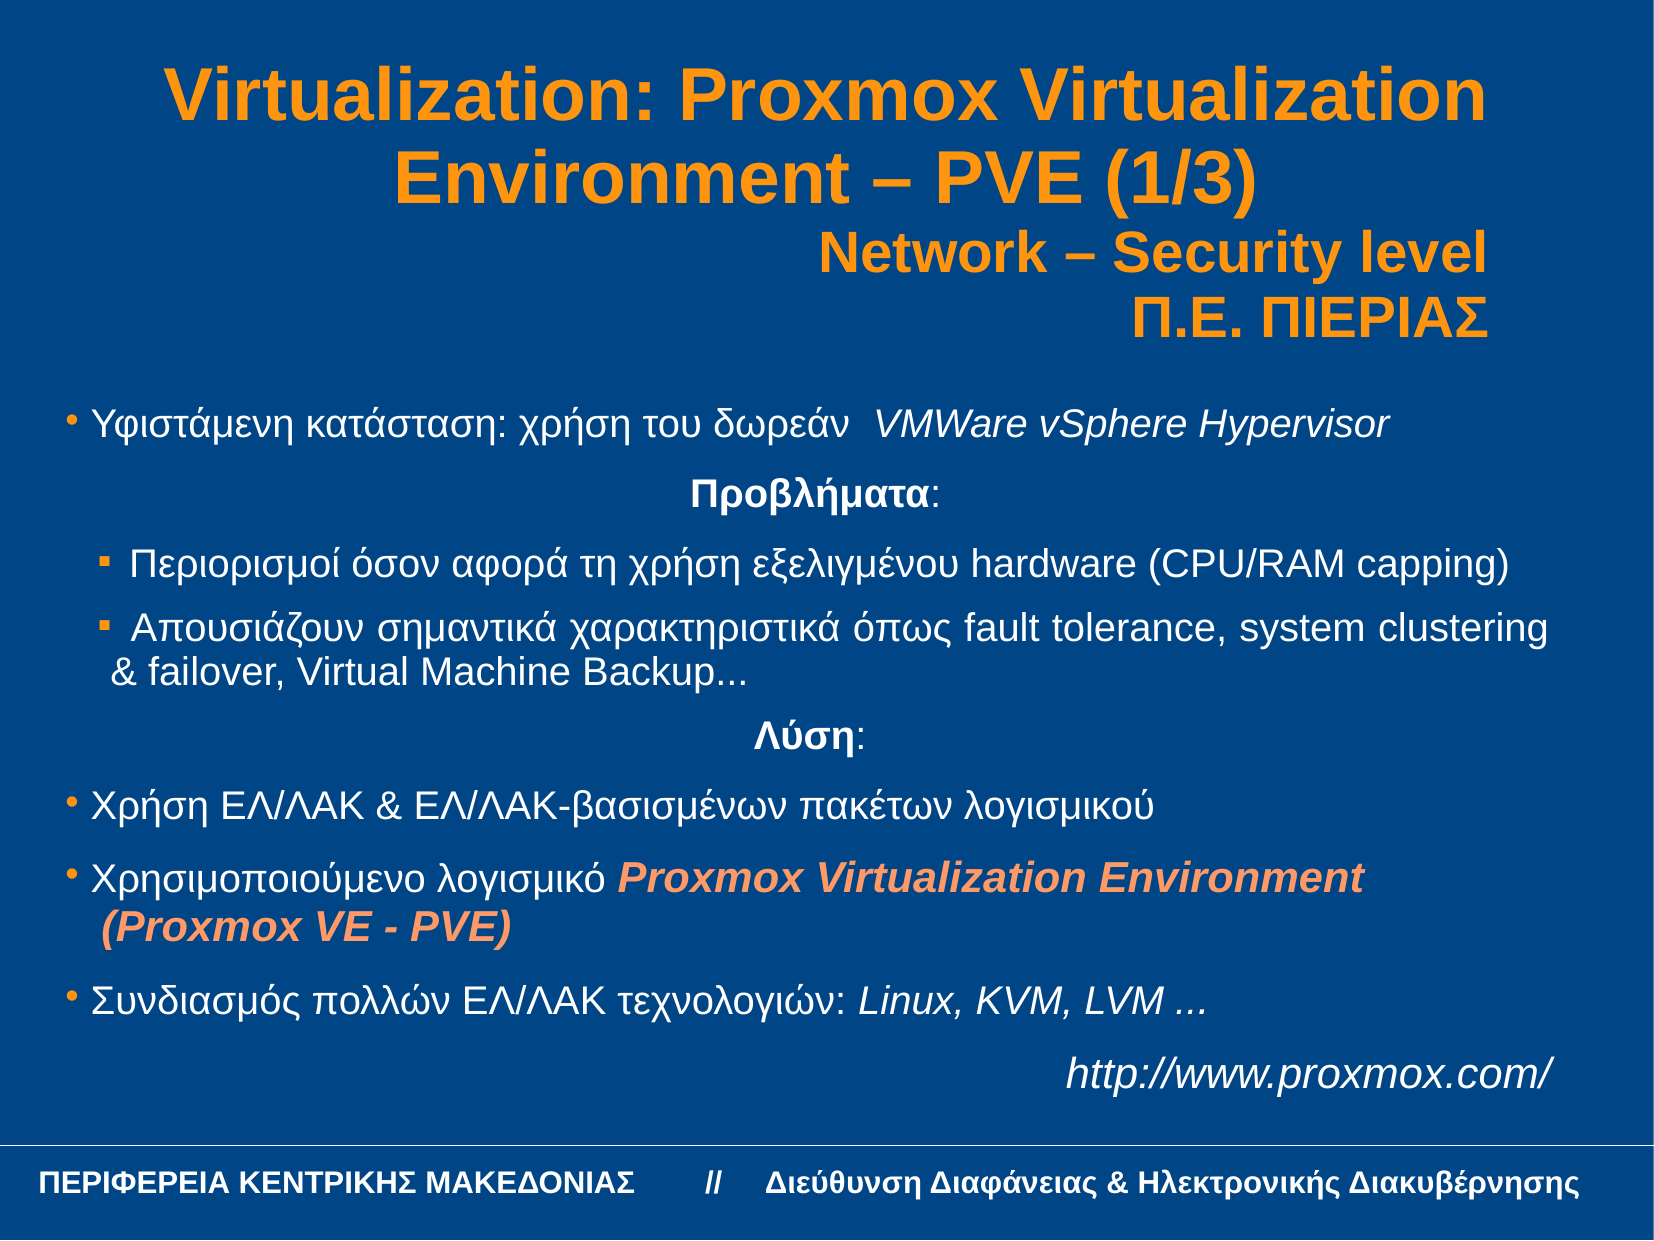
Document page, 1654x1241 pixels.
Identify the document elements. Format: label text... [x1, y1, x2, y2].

list Υφιστάμενη κατάσταση: χρήση του δωρεάν VMWare vSphere Hypervisor Προβλήματα: Περιορισμοί όσον αφορά τη χρήση εξελιγμένου hardware (CPU/RAM capping) Απουσιάζουν σημαντικά χαρακτηριστικά όπως fault tolerance, system clustering & failover, Virtual Machine Backup... Λύση: Χρήση ΕΛ/ΛΑΚ & ΕΛ/ΛΑΚ-βασισμένων πακέτων λογισμικού Χρησιμοποιούμενο λογισμικό Proxmox Virtualization Environment (Proxmox VE - PVE) Συνδιασμός πολλών ΕΛ/ΛΑΚ τεχνολογιών: Linux, KVM, LVM ... http://www.proxmox.com/ [65, 396, 1554, 1116]
text_box Virtualization: Proxmox Virtualization Environment – PVE (1/3) Network – Security level Π.Ε. ΠΙΕΡΙΑΣ [82, 47, 1571, 253]
text_box ΠΕΡΙΦΕΡΕΙΑ ΚΕΝΤΡΙΚΗΣ ΜΑΚΕΔΟΝΙΑΣ // Διεύθυνση Διαφάνειας & Ηλεκτρονικής Διακυβέρνησης [23, 1157, 1654, 1208]
